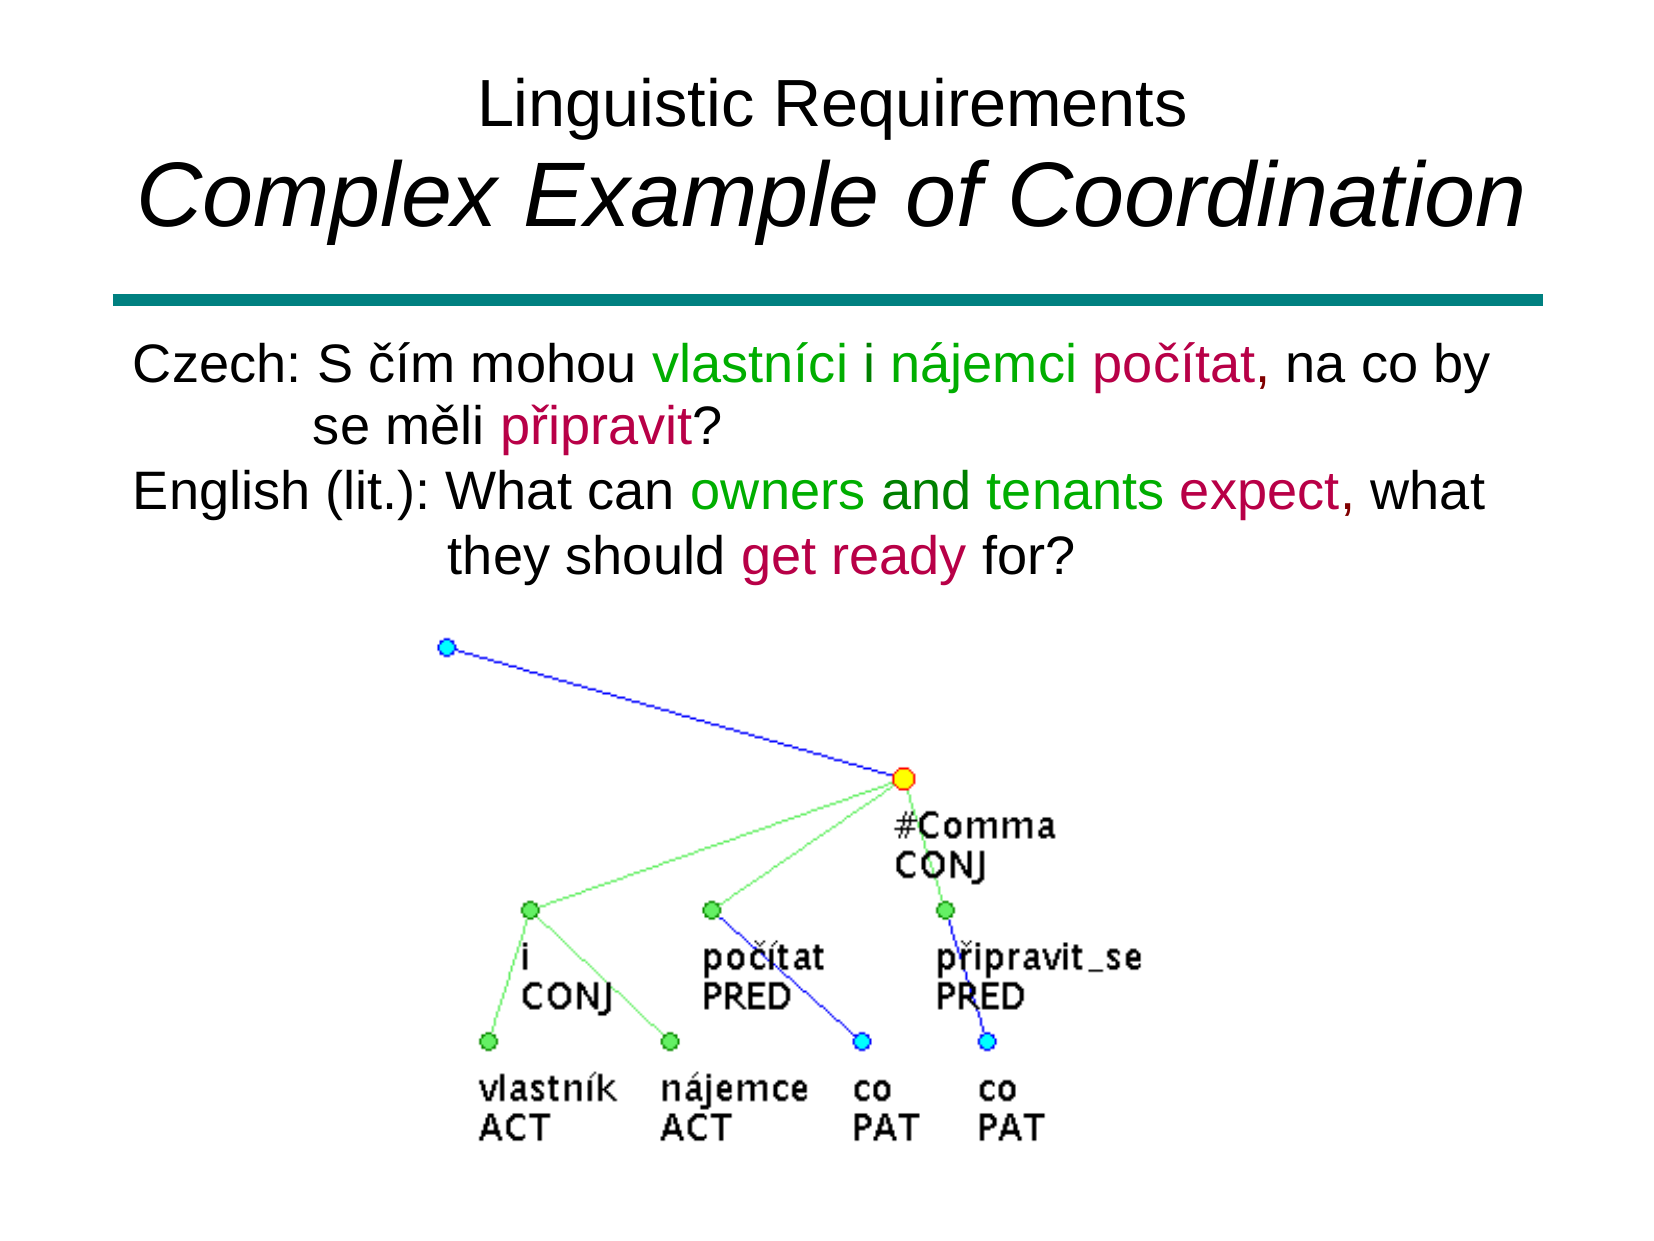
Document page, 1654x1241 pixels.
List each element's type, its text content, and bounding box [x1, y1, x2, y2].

picture [413, 620, 1162, 1162]
title Linguistic Requirements Complex Example of Coordination [88, 42, 1577, 268]
text_box Czech: S čím mohou vlastníci i nájemci počítat, na co by se měli připravit? English (lit.): What can owners and tenants expect, what they should get ready for? [118, 324, 1595, 591]
